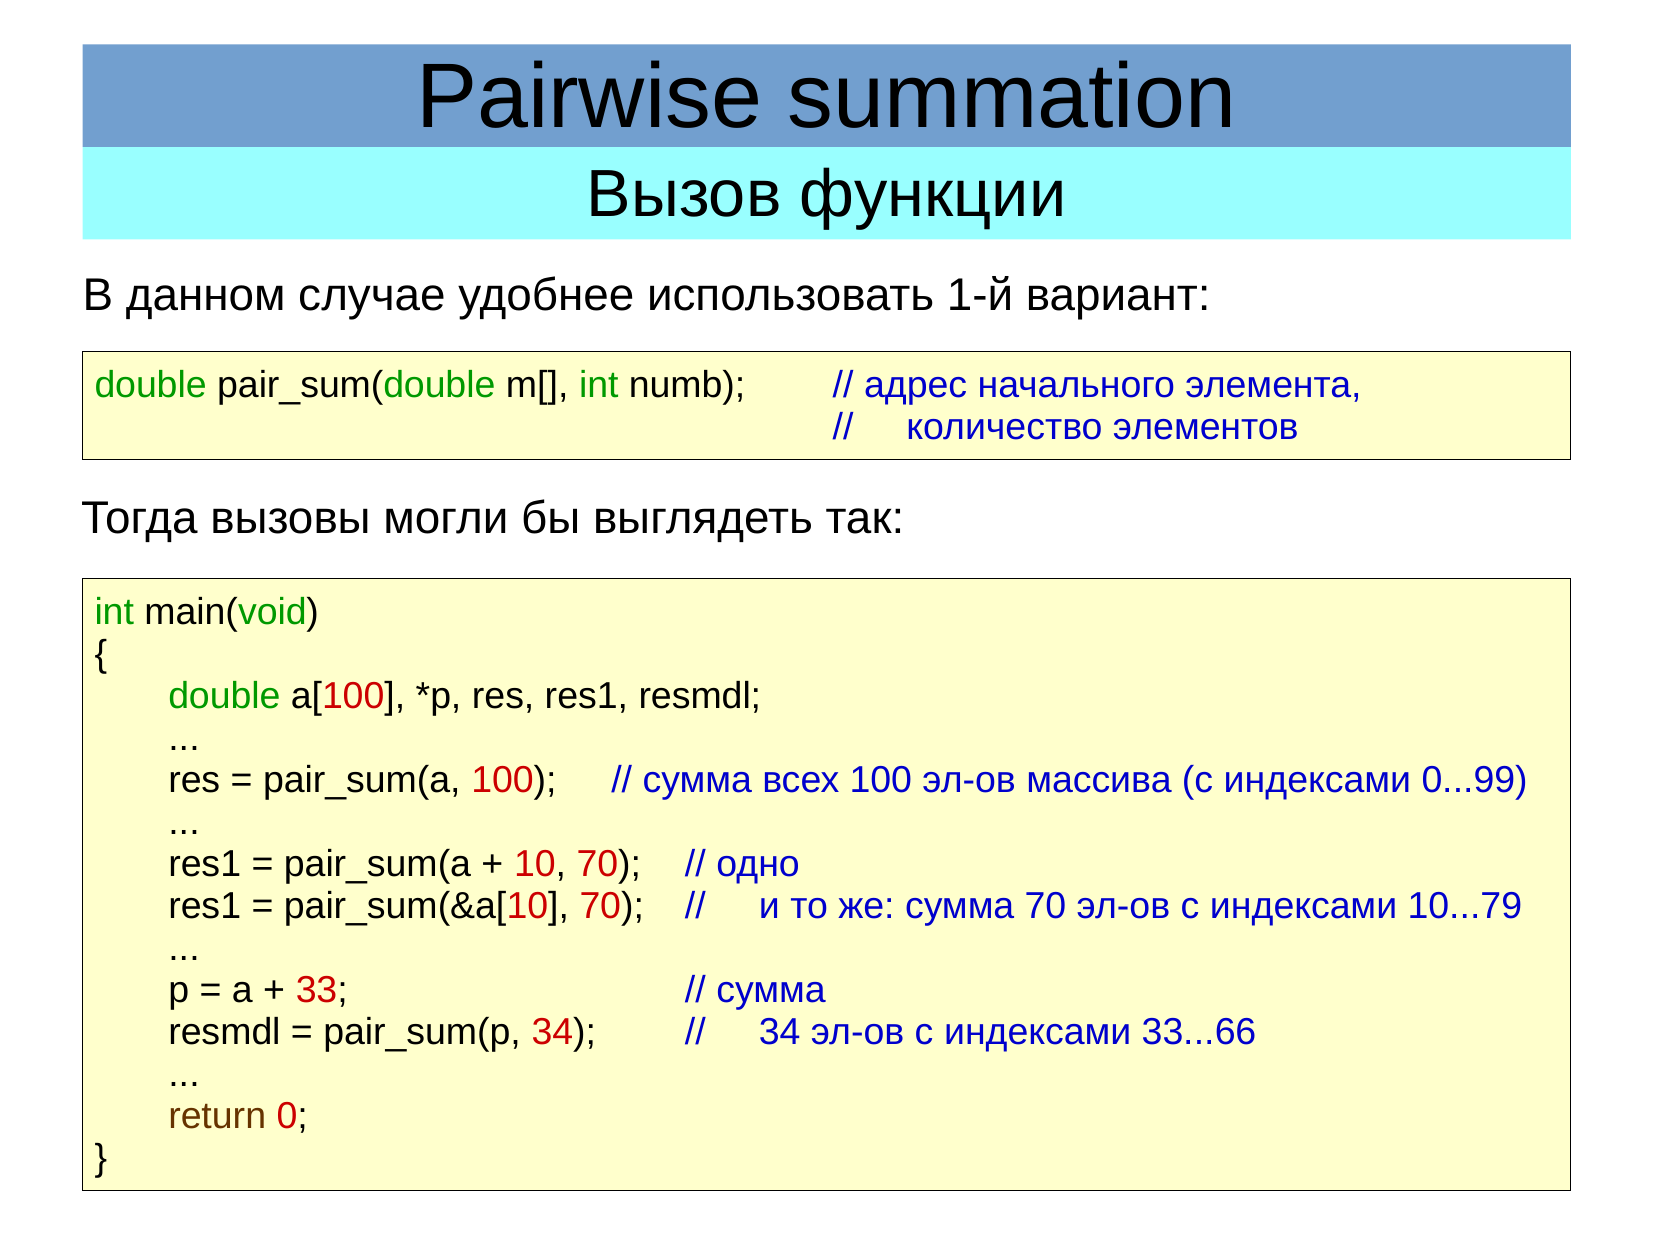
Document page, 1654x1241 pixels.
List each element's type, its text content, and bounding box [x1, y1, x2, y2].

title Вызов функции [82, 147, 1571, 240]
text_box double pair_sum(double m[], int numb); // адрес начального элемента, // количество элементов [82, 351, 1571, 460]
text_box Тогда вызовы могли бы выглядеть так: [81, 492, 1570, 544]
subtitle int main(void) { double a[100], *p, res, res1, resmdl; ... res = pair_sum(a, 100); // сумма всех 100 эл-ов массива (с индексами 0...99) ... res1 = pair_sum(a + 10, 70); // одно res1 = pair_sum(&a[10], 70); // и то же: сумма 70 эл-ов с индексами 10...79 ... p = a + 33; // сумма resmdl = pair_sum(p, 34); // 34 эл-ов с индексами 33...66 ... return 0; } [82, 578, 1571, 1191]
title Pairwise summation [82, 44, 1571, 147]
text_box В данном случае удобнее использовать 1-й вариант: [82, 269, 1571, 321]
